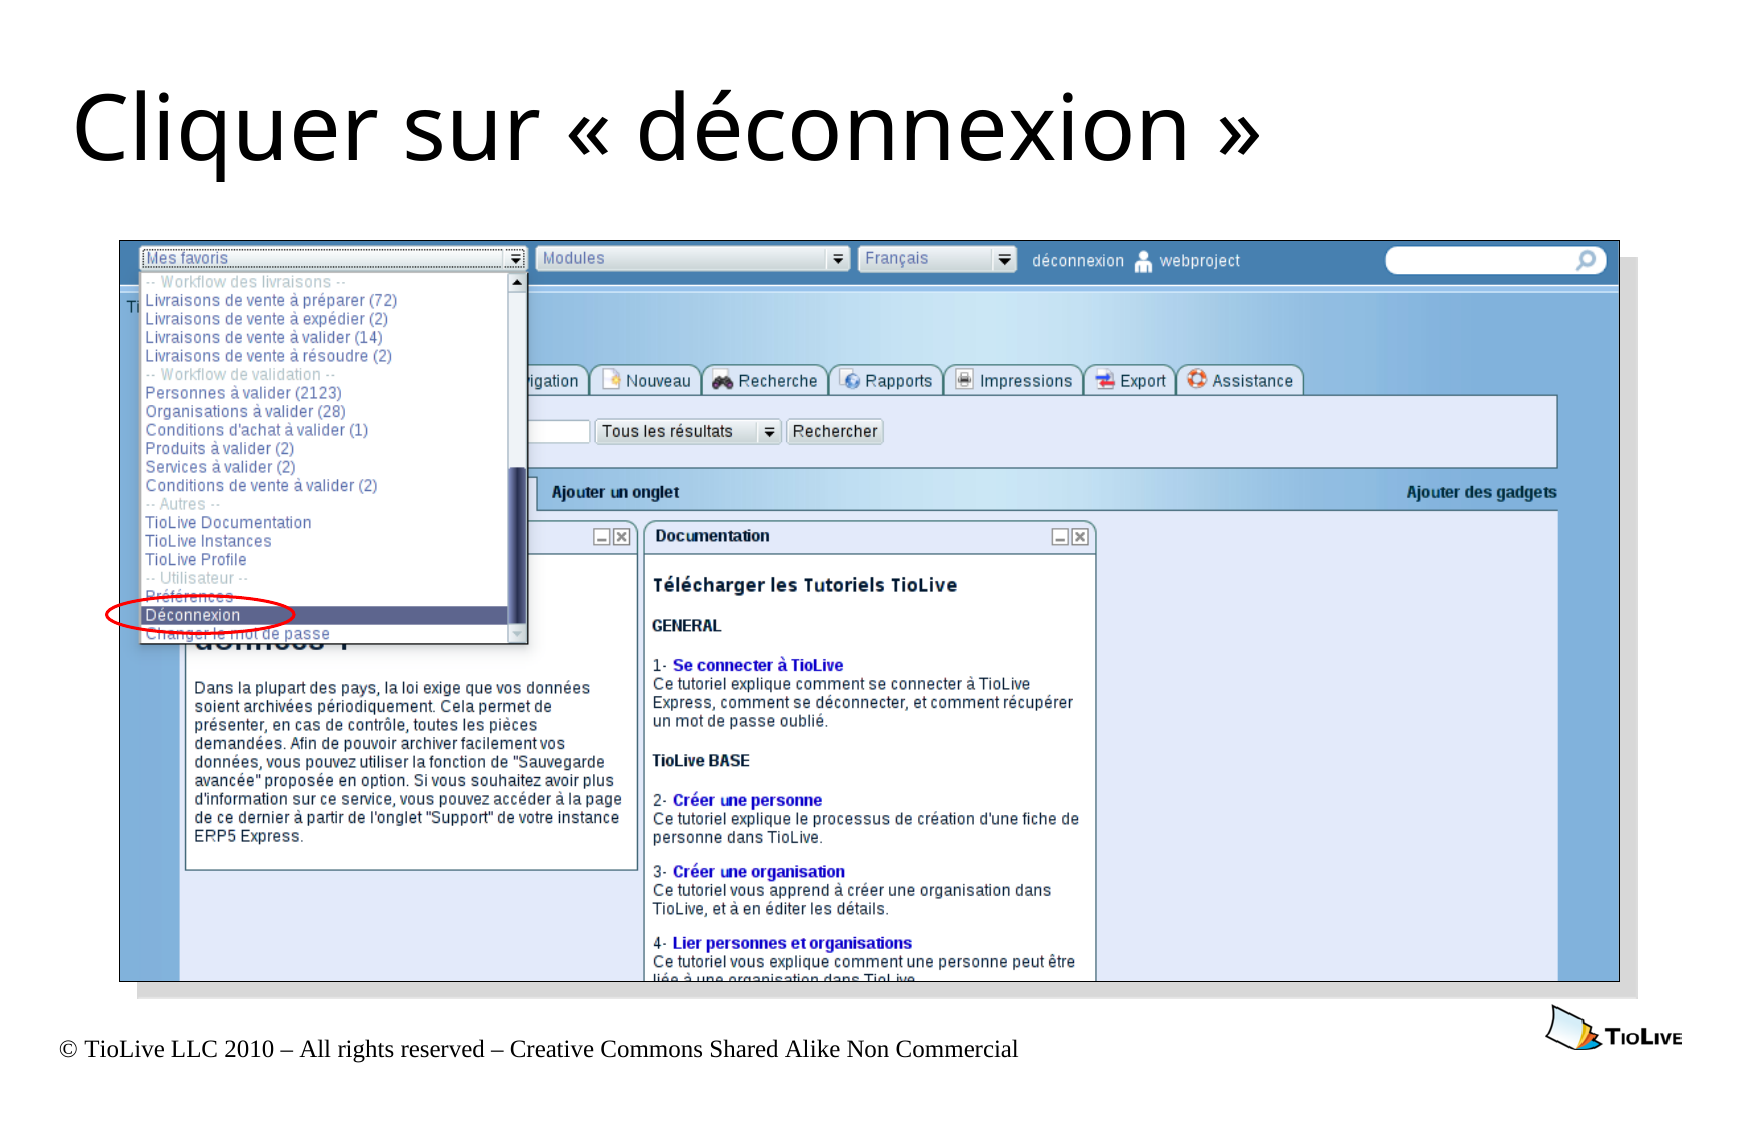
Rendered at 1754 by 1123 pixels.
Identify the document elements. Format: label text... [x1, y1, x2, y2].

title Cliquer sur « déconnexion » [71, 63, 1707, 187]
picture [119, 598, 292, 631]
picture [1545, 1004, 1682, 1050]
picture [119, 240, 1620, 982]
